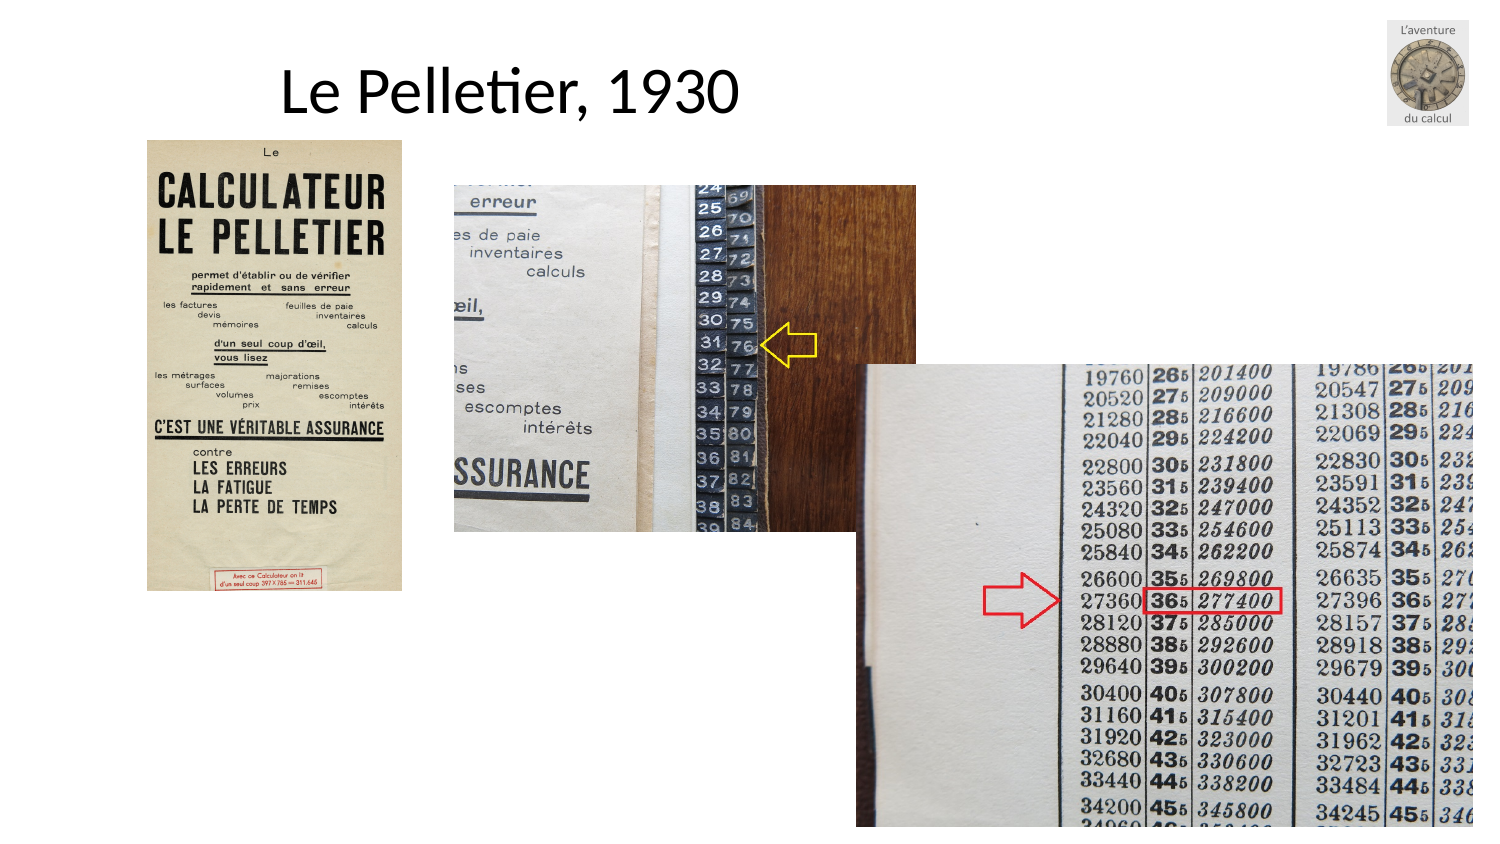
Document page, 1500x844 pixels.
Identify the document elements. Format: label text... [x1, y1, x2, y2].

text_box Le Pelletier, 1930 [265, 39, 1300, 120]
picture [147, 140, 402, 591]
picture [1387, 20, 1469, 126]
picture [454, 185, 1473, 827]
